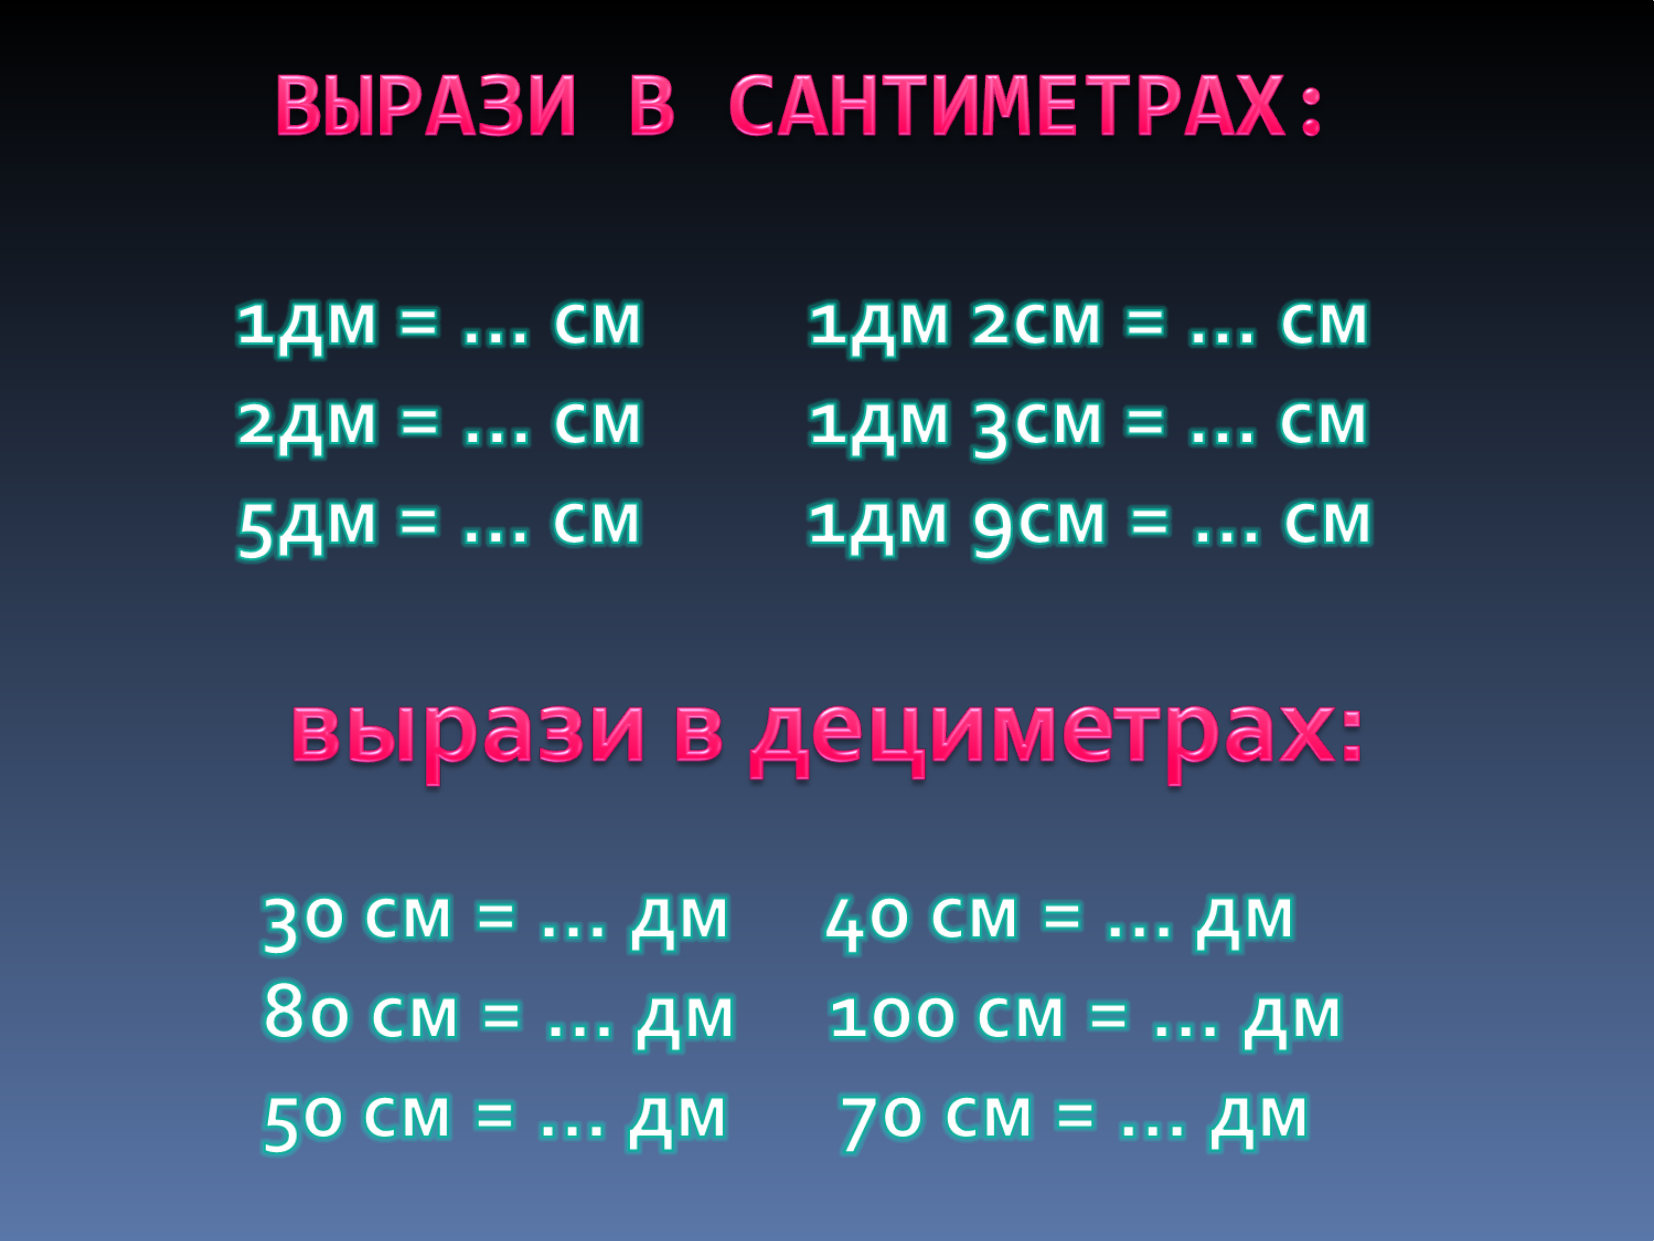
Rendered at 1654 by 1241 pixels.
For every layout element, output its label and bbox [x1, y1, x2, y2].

picture [61, 620, 1595, 804]
picture [204, 828, 1449, 1171]
picture [178, 234, 1603, 577]
picture [95, 16, 1519, 196]
